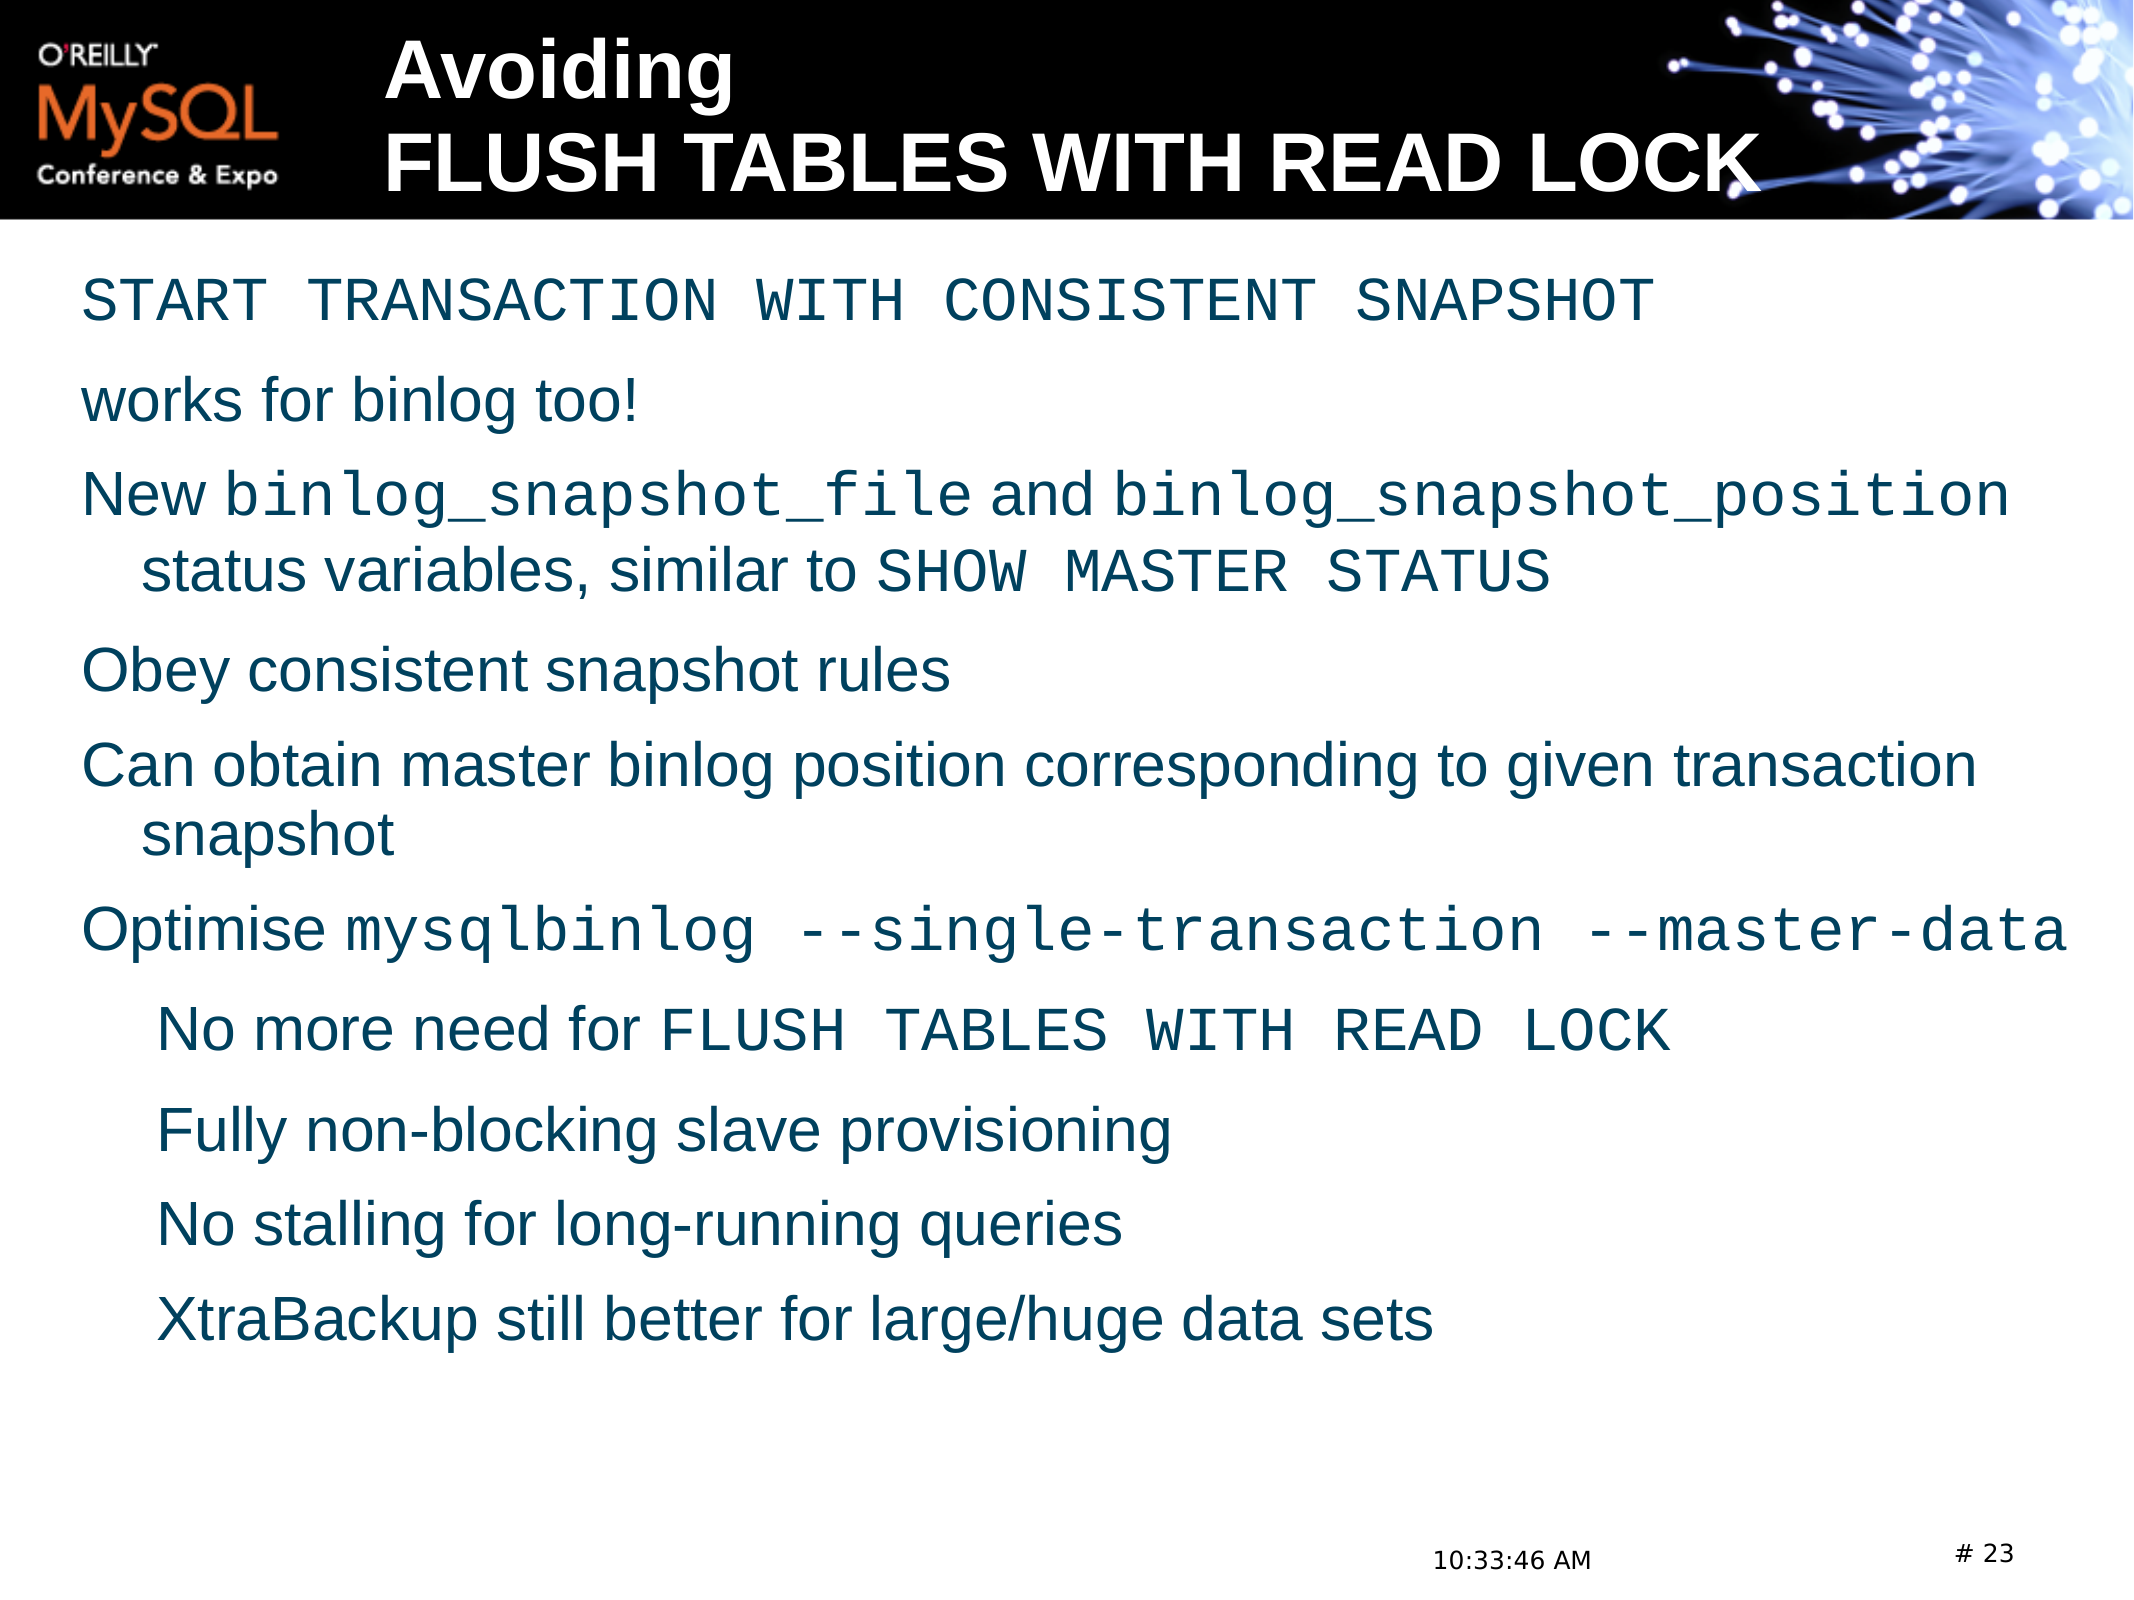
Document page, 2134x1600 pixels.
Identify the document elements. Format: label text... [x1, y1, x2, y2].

list START TRANSACTION WITH CONSISTENT SNAPSHOT works for binlog too! New binlog_snapshot_file and binlog_snapshot_position status variables, similar to SHOW MASTER STATUS Obey consistent snapshot rules Can obtain master binlog position corresponding to given transaction snapshot Optimise mysqlbinlog --single-transaction --master-data No more need for FLUSH TABLES WITH READ LOCK Fully non-blocking slave provisioning No stalling for long-running queries XtraBackup still better for large/huge data sets [0, 260, 2100, 1433]
title Avoiding FLUSH TABLES WITH READ LOCK [374, 15, 2103, 219]
picture [0, 0, 2134, 1600]
